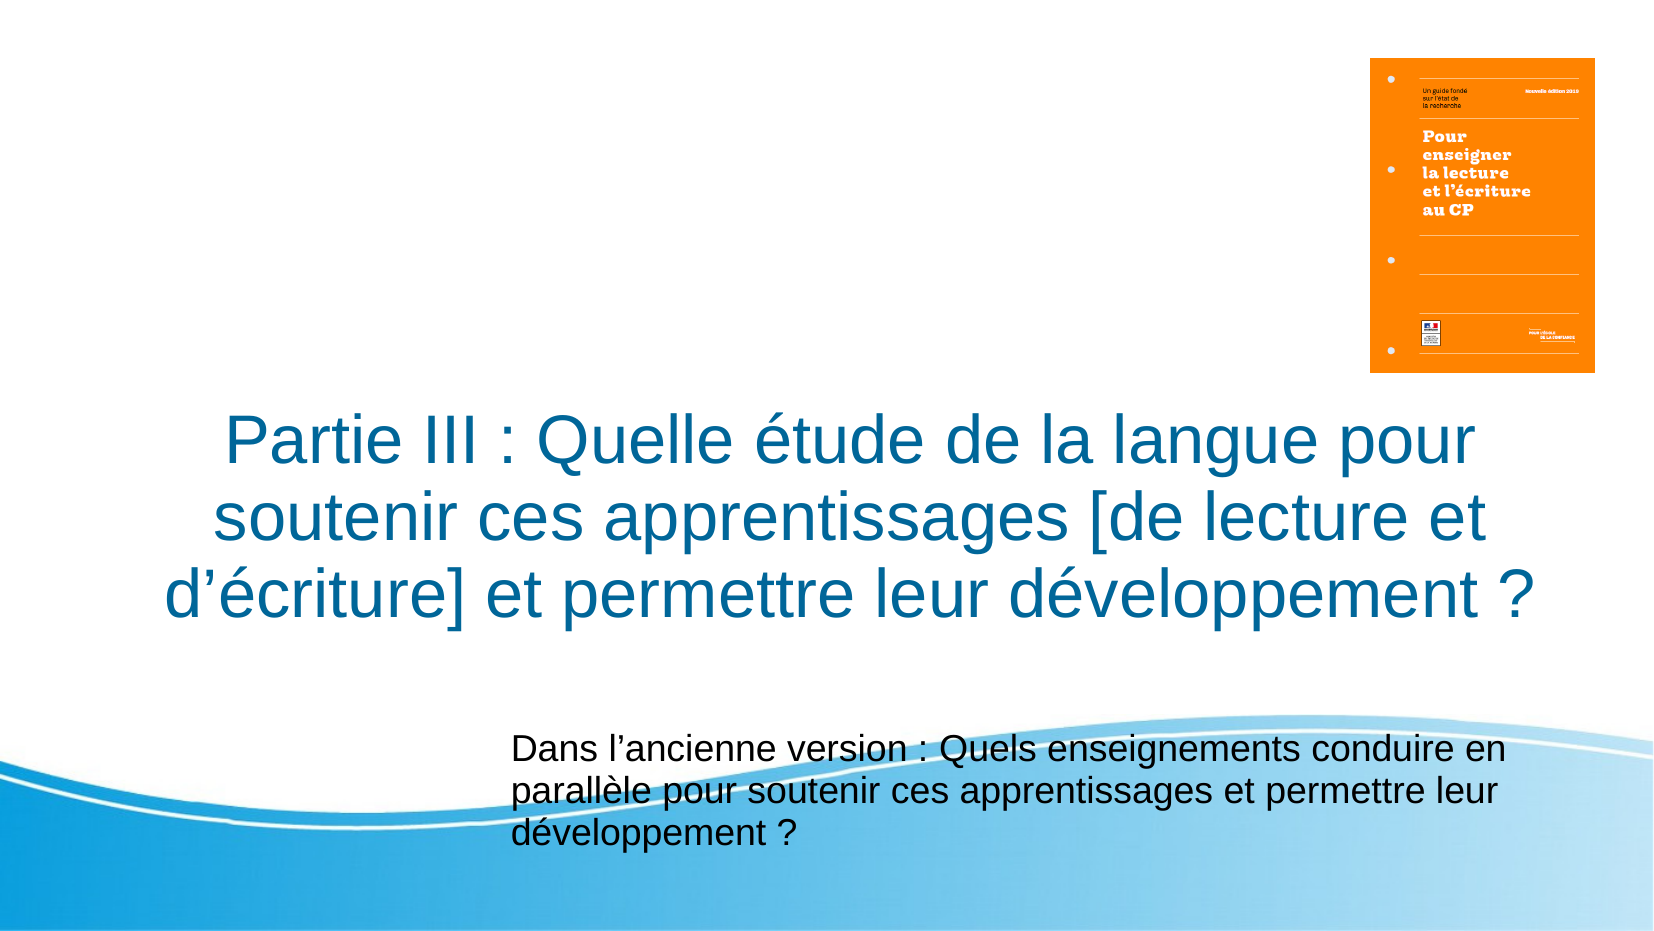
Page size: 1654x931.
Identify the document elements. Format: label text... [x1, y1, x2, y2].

title Partie III : Quelle étude de la langue pour soutenir ces apprentissages [de lecture et d’écriture] et permettre leur développement ? [106, 401, 1595, 632]
picture [0, 714, 1654, 931]
list [82, 377, 1571, 626]
picture [1370, 58, 1595, 373]
text_box Dans l’ancienne version : Quels enseignements conduire en parallèle pour soutenir ces apprentissages et permettre leur développement ? [496, 720, 1560, 862]
